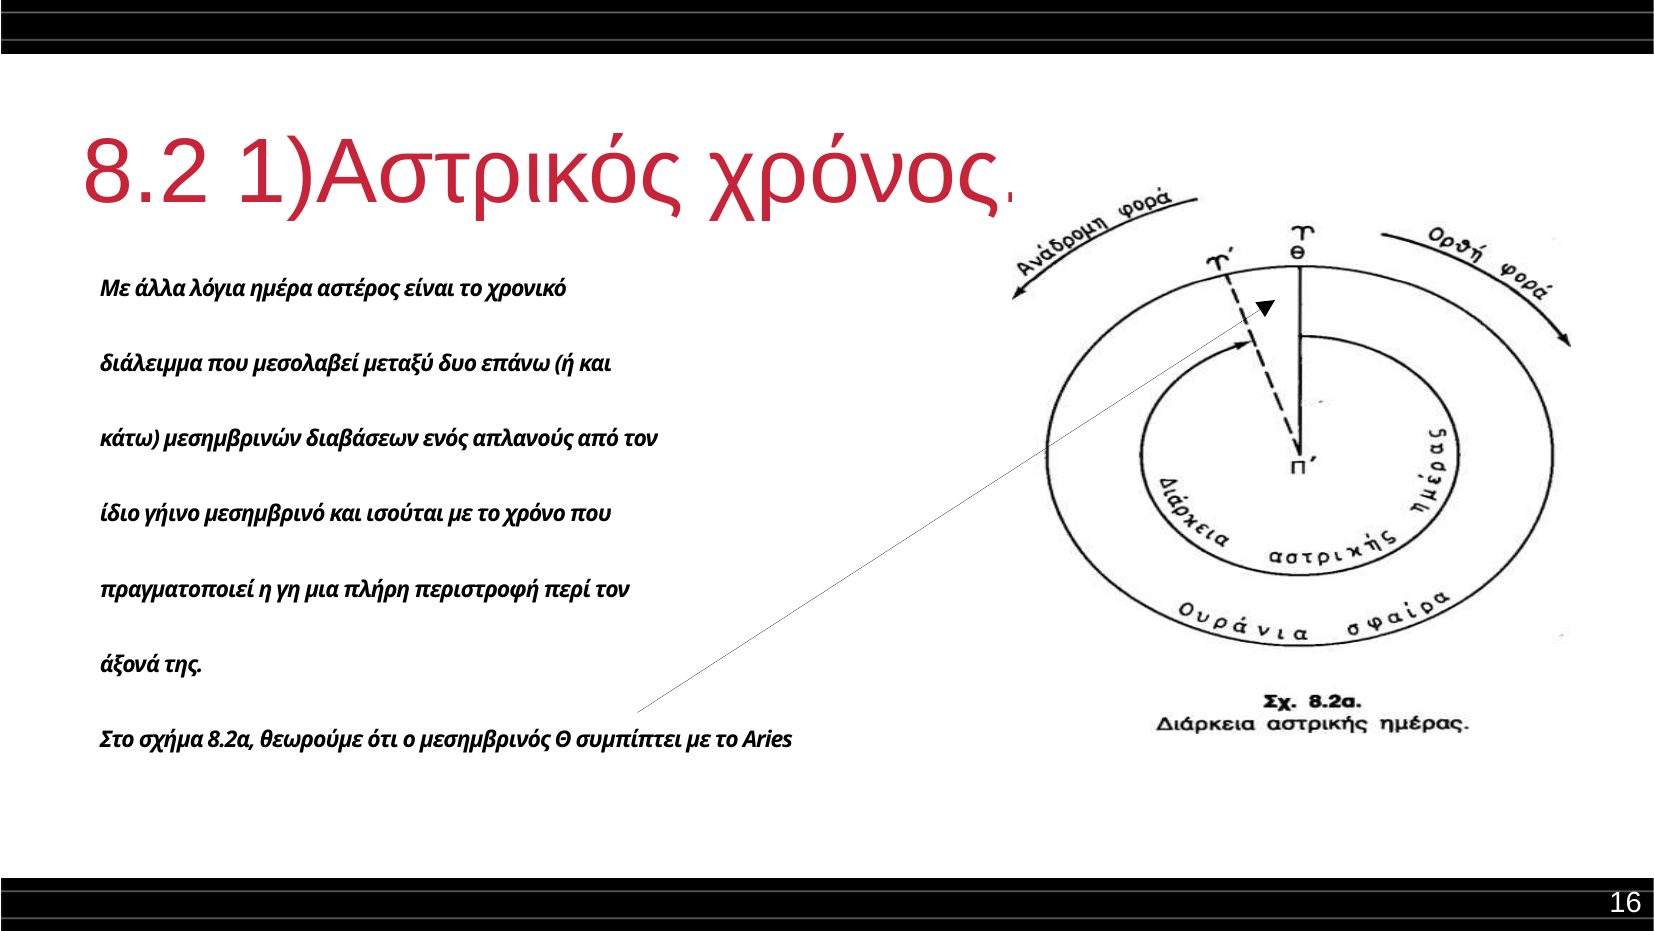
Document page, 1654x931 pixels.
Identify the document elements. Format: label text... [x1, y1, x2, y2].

picture [1012, 187, 1571, 734]
list Με άλλα λόγια ημέρα αστέρος είναι το χρονικό διάλειμμα που μεσολαβεί μεταξύ δυο επάνω (ή και κάτω) μεσημβρινών διαβάσεων ενός απλανούς από τον ίδιο γήινο μεσημβρινό και ισούται με το χρόνο που πραγματοποιεί η γη μια πλήρη περιστροφή περί τον άξονά της. Στο σχήμα 8.2α, θεωρούμε ότι ο μεσημβρινός Θ συμπίπτει με το Aries [82, 271, 938, 758]
picture [1, 0, 1654, 54]
title 8.2 1)Aστρικός χρόνος. [82, 92, 1571, 249]
picture [1, 878, 1654, 931]
